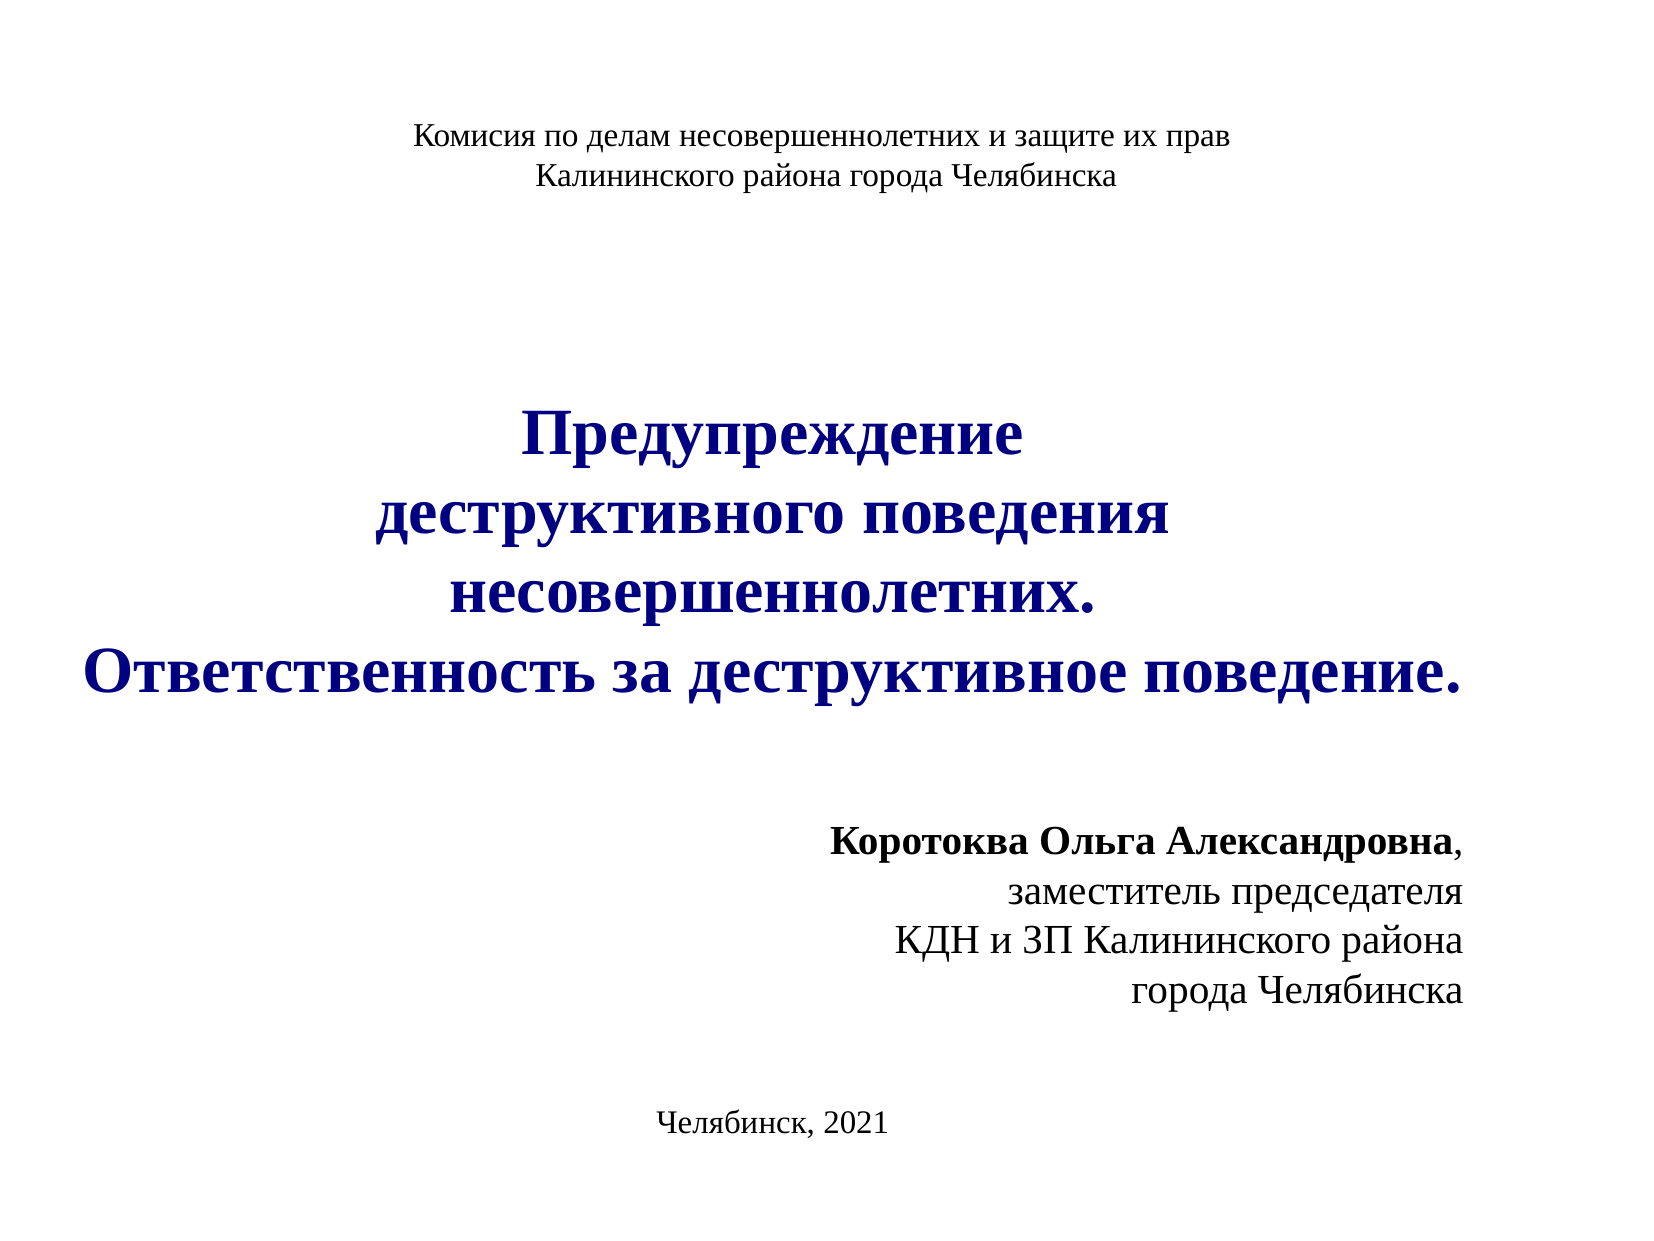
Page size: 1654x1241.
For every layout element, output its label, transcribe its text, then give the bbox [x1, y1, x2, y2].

title Комисия по делам несовершеннолетних и защите их прав Калининского района города Челябинска [82, 49, 1571, 257]
list Предупреждение деструктивного поведения несовершеннолетних. Ответственность за деструктивное поведение. Коротоква Ольга Александровна, заместитель председателя КДН и ЗП Калининского района города Челябинска Челябинск, 2021 [82, 290, 1571, 1123]
